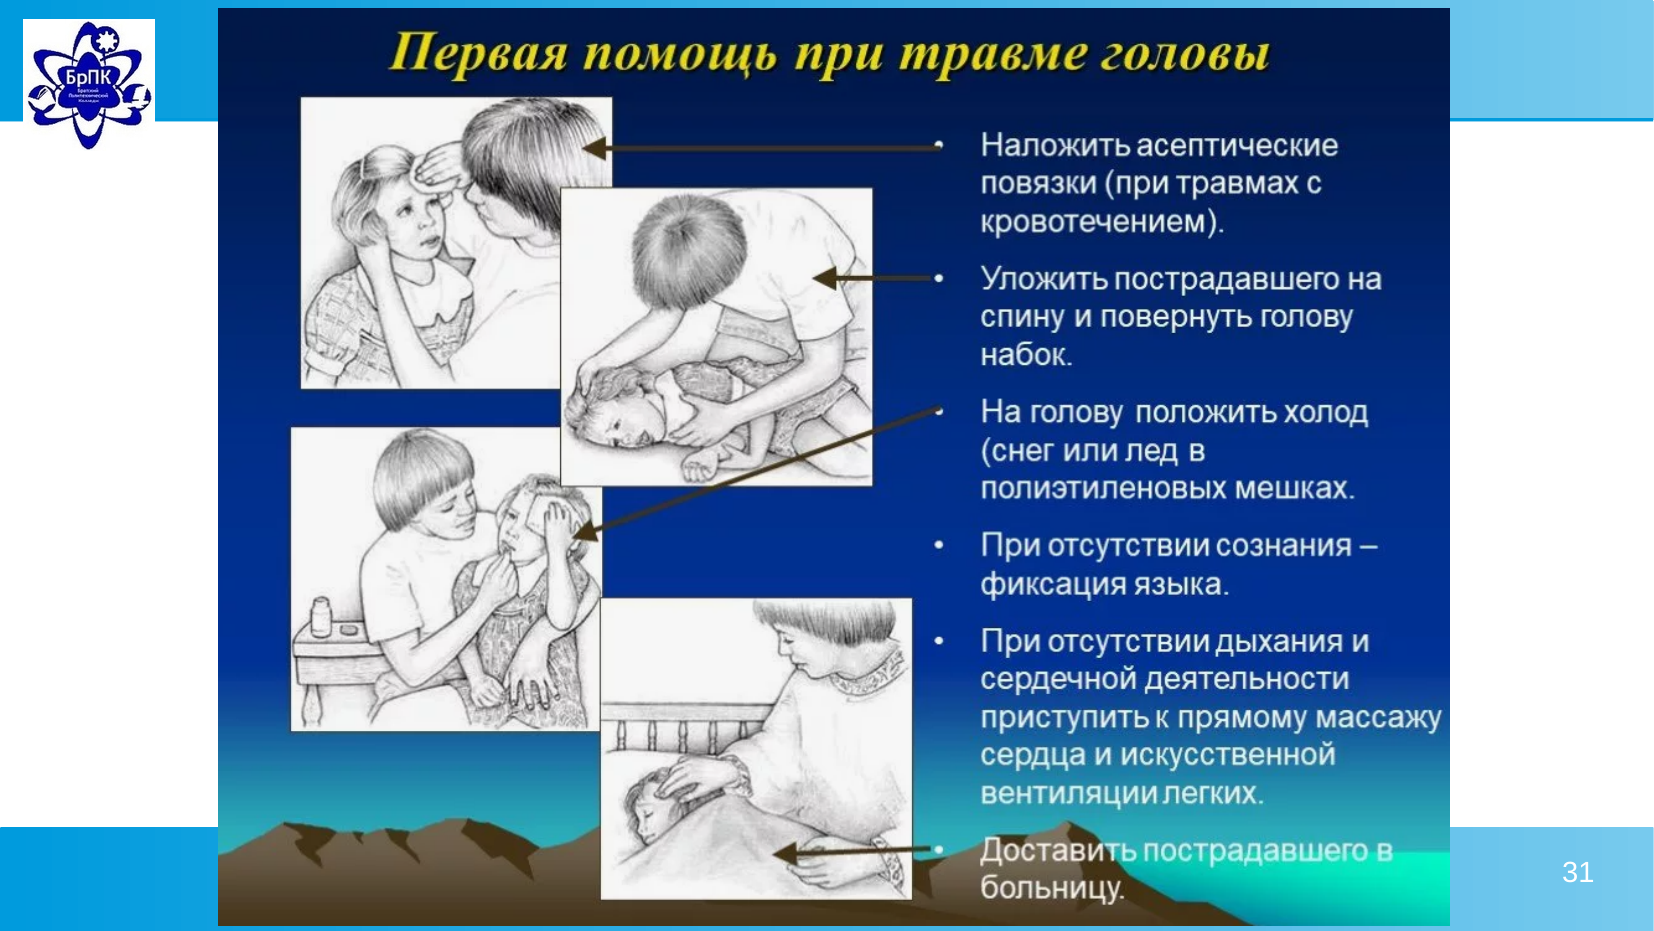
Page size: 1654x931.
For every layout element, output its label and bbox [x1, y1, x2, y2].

picture [23, 20, 155, 151]
picture [218, 8, 1450, 926]
